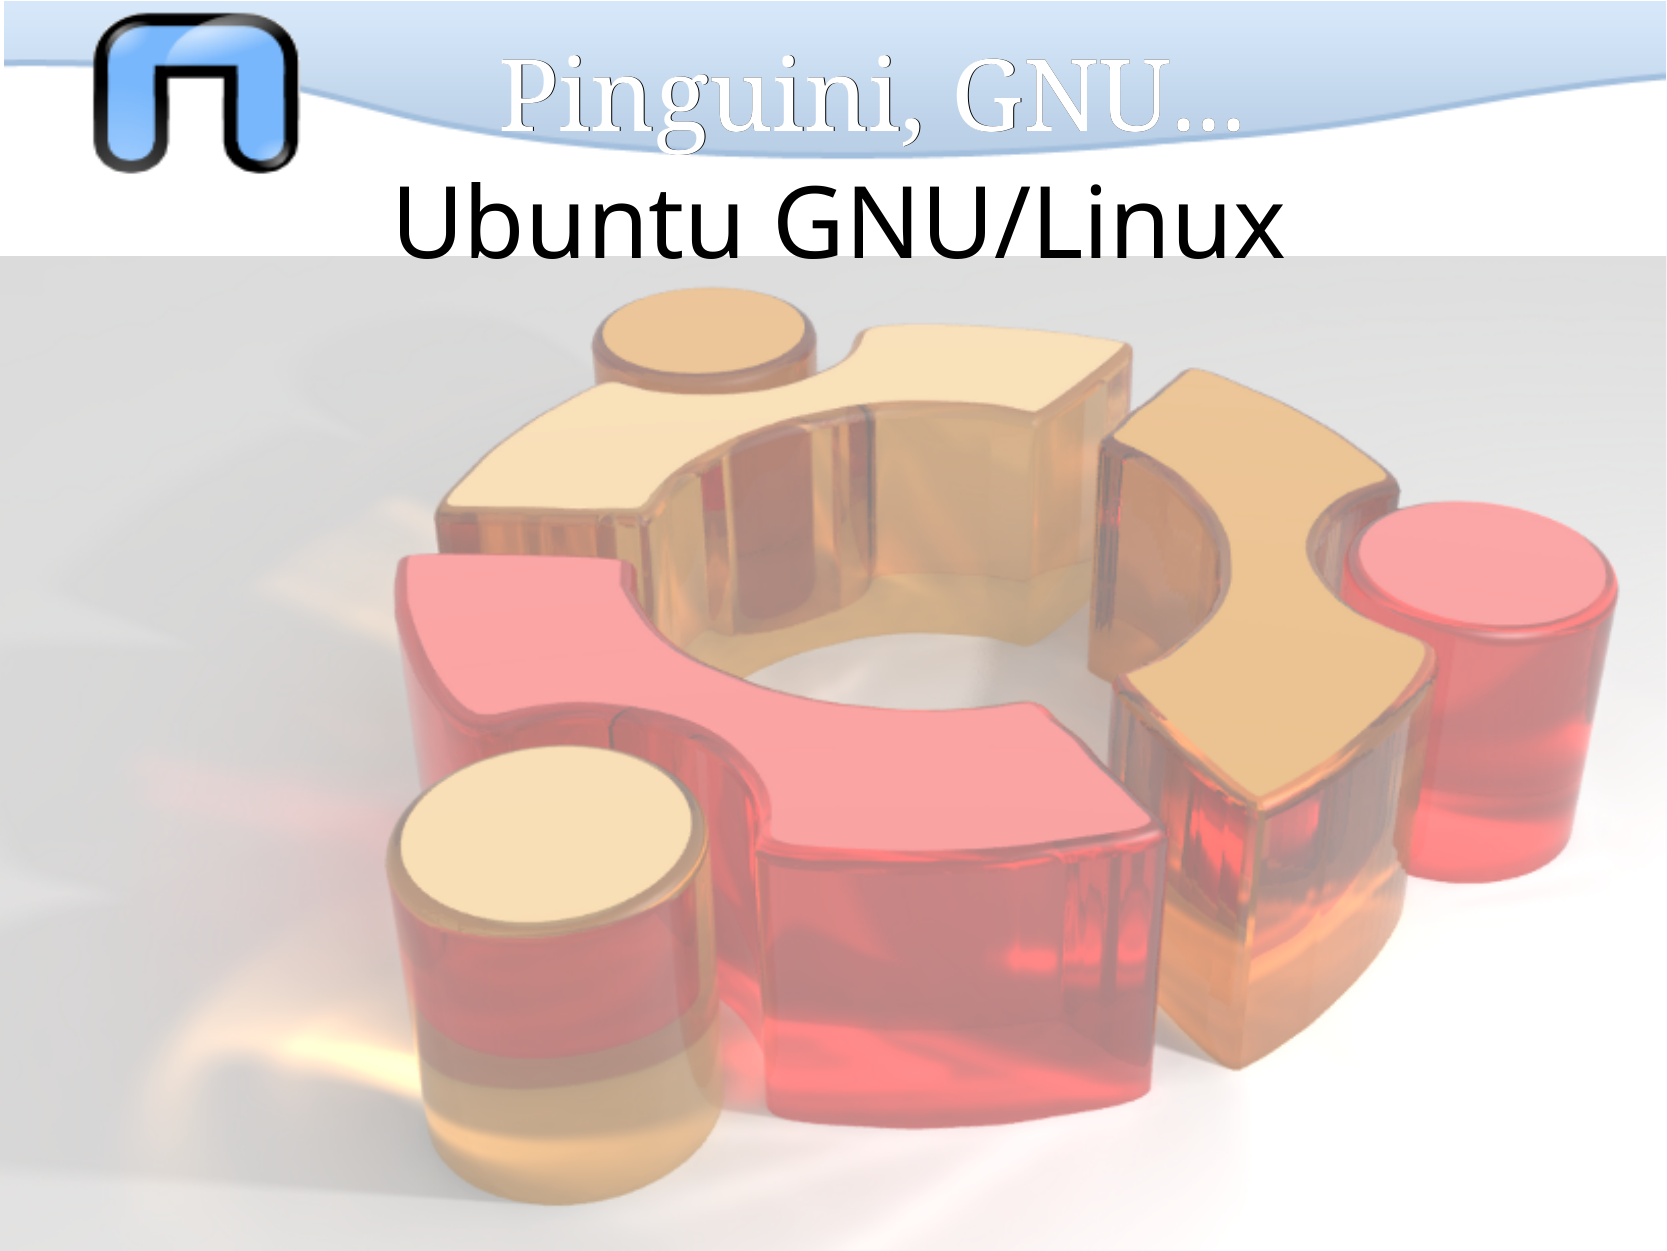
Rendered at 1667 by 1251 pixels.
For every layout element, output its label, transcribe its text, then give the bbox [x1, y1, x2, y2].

text_box Pinguini, GNU... [483, 16, 1279, 161]
picture [0, 0, 1667, 1251]
text_box Ubuntu GNU/Linux [214, 161, 1464, 279]
